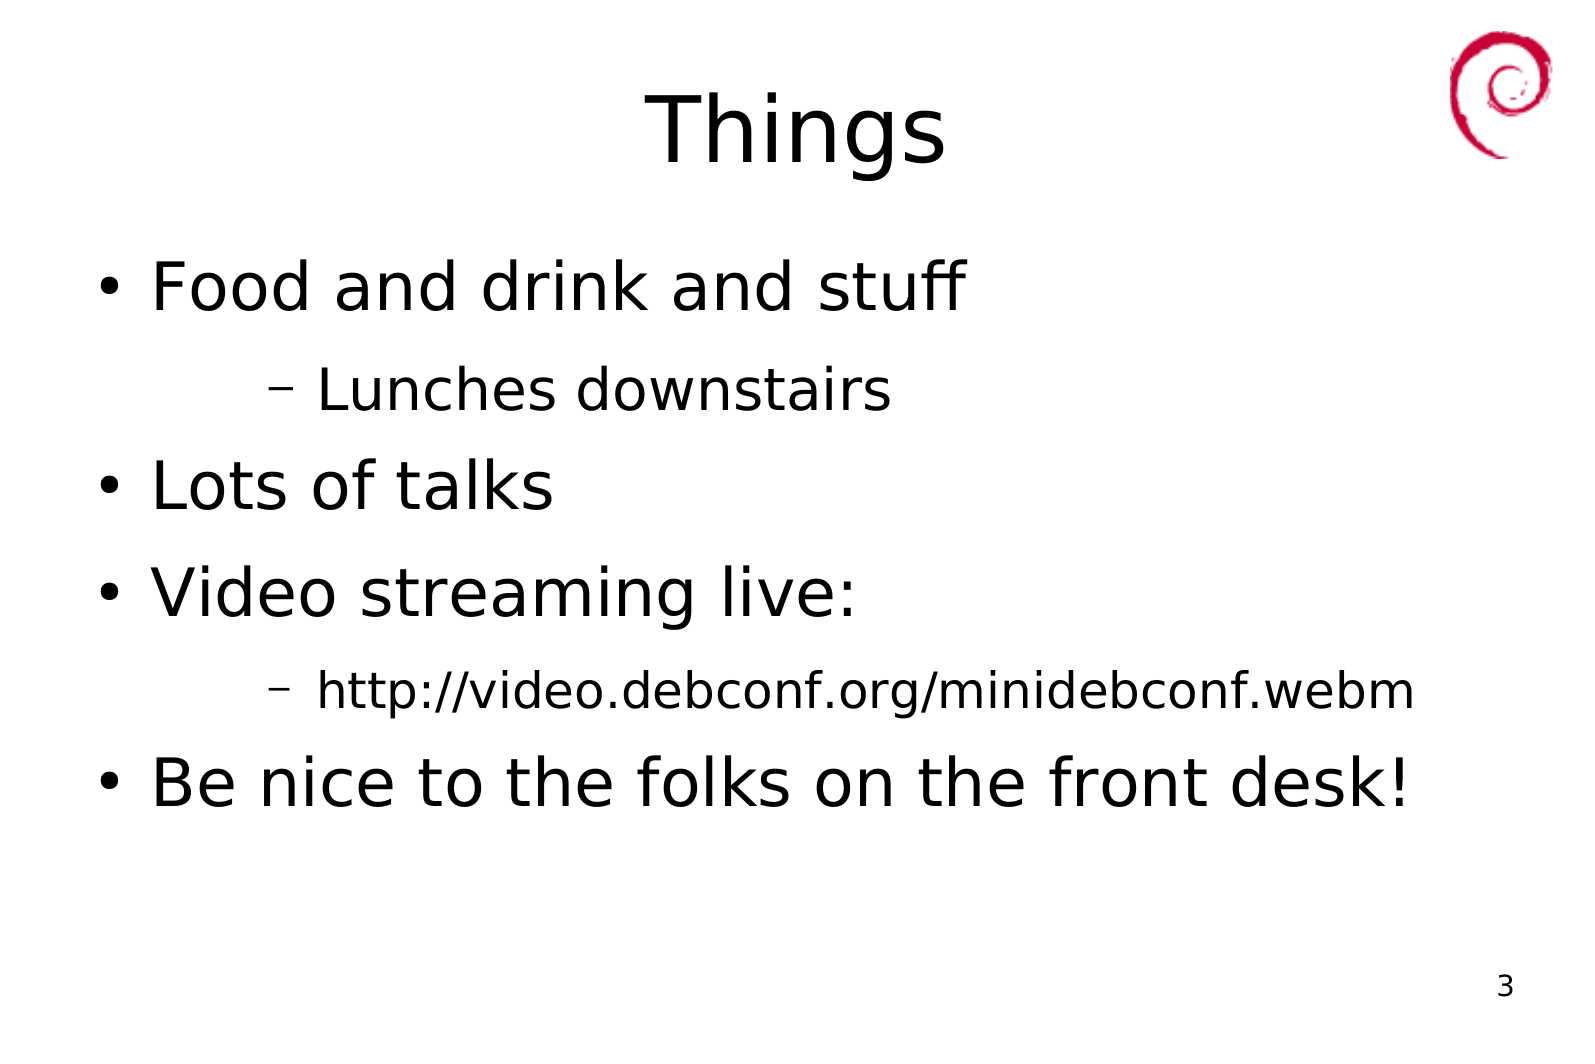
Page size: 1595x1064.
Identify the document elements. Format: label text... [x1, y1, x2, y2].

picture [1450, 31, 1555, 159]
list Food and drink and stuff Lunches downstairs Lots of talks Video streaming live: http://video.debconf.org/minidebconf.webm Be nice to the folks on the front desk! [79, 248, 1515, 1037]
title Things [79, 42, 1515, 221]
